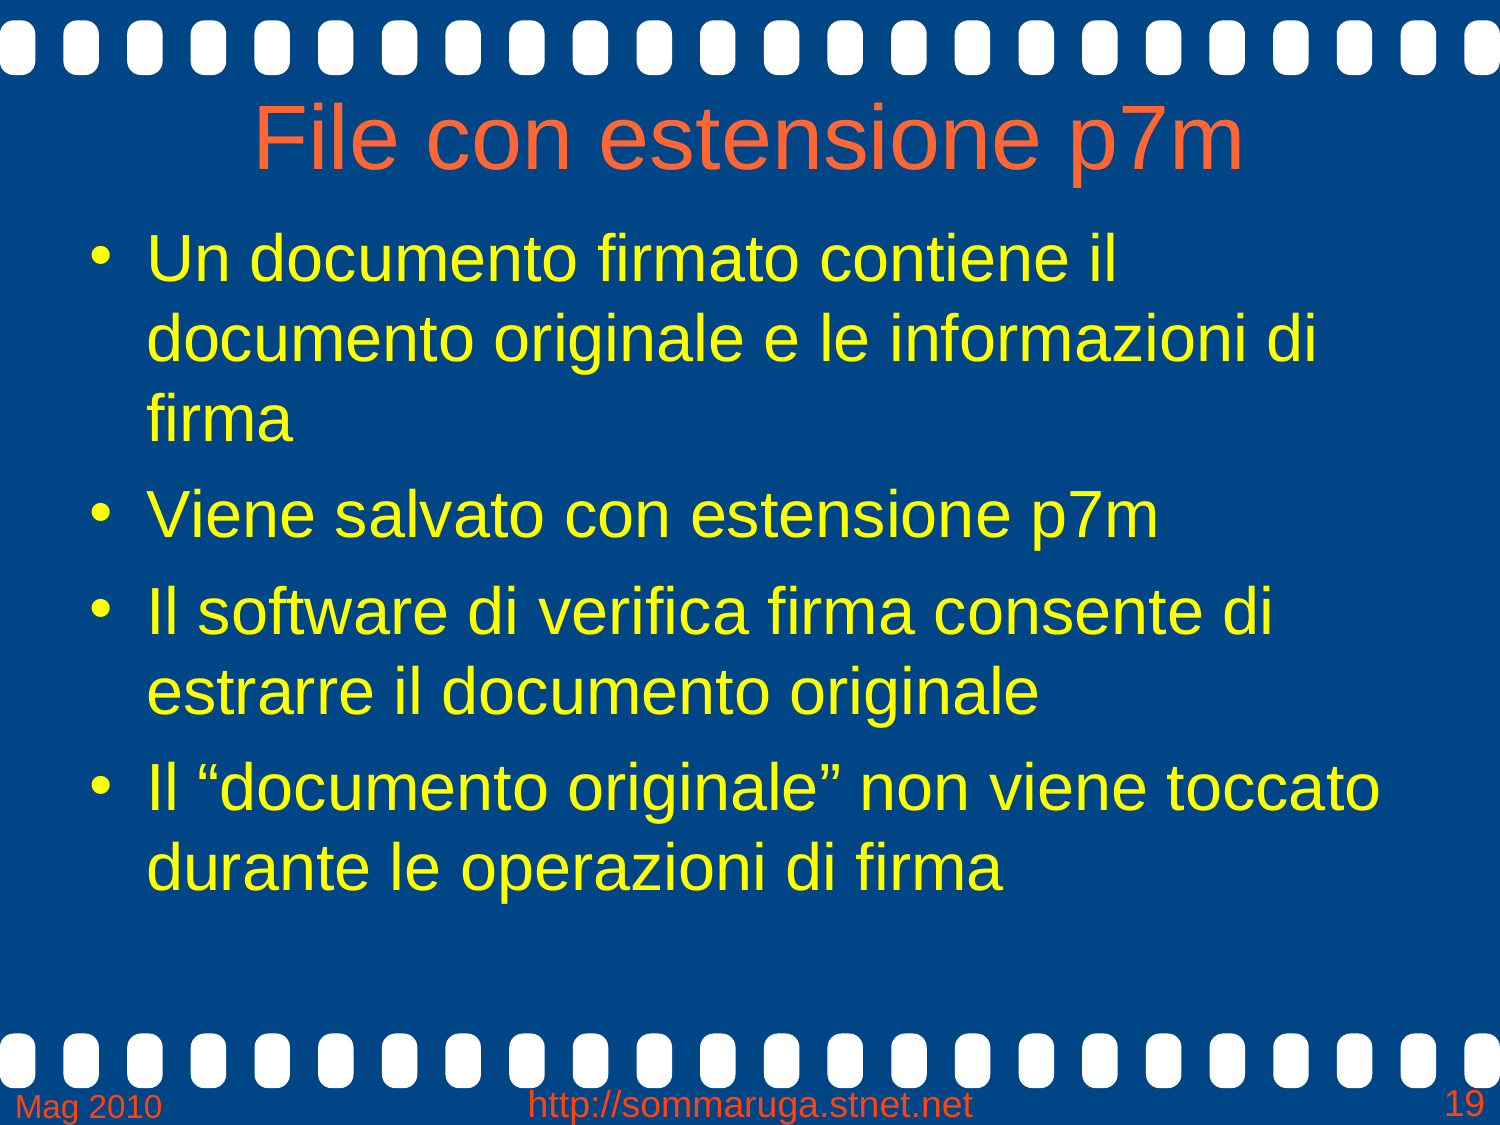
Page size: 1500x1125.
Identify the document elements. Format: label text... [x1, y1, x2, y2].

list Un documento firmato contiene il documento originale e le informazioni di firma Viene salvato con estensione p7m Il software di verifica firma consente di estrarre il documento originale Il “documento originale” non viene toccato durante le operazioni di firma [75, 206, 1426, 1006]
title File con estensione p7m [75, 70, 1426, 196]
